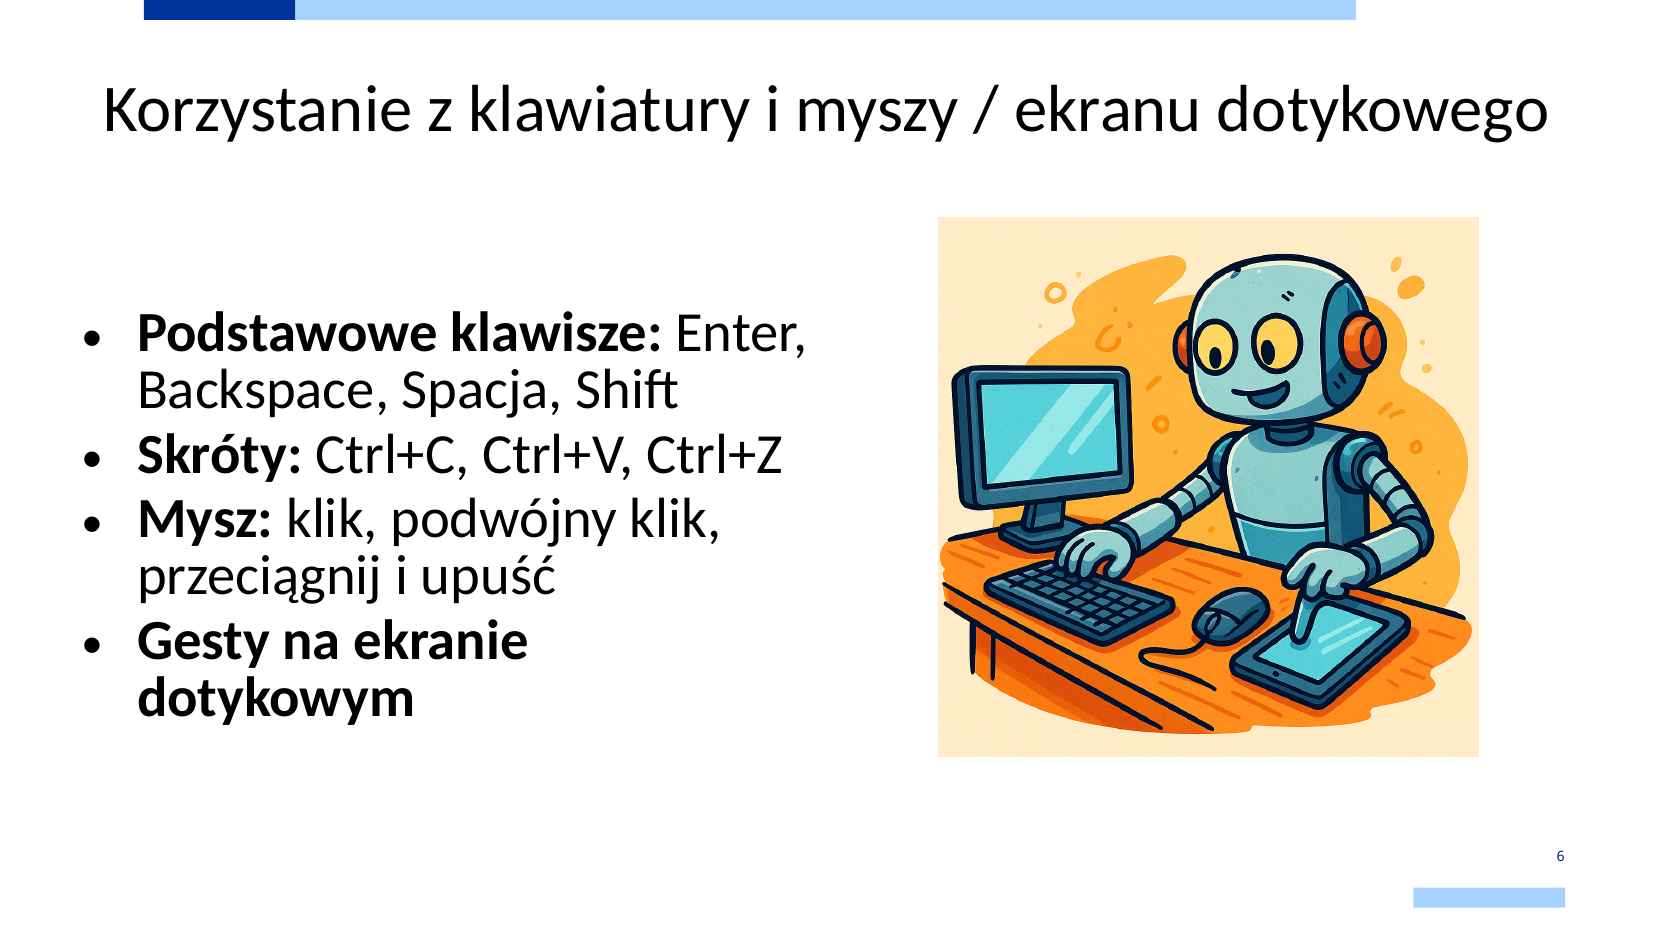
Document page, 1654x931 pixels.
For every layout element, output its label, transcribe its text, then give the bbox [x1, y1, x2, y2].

list Podstawowe klawisze: Enter, Backspace, Spacja, Shift Skróty: Ctrl+C, Ctrl+V, Ctrl+Z Mysz: klik, podwójny klik, przeciągnij i upuść Gesty na ekranie dotykowym [82, 217, 809, 758]
title Korzystanie z klawiatury i myszy / ekranu dotykowego [82, 37, 1571, 193]
picture [938, 217, 1479, 758]
